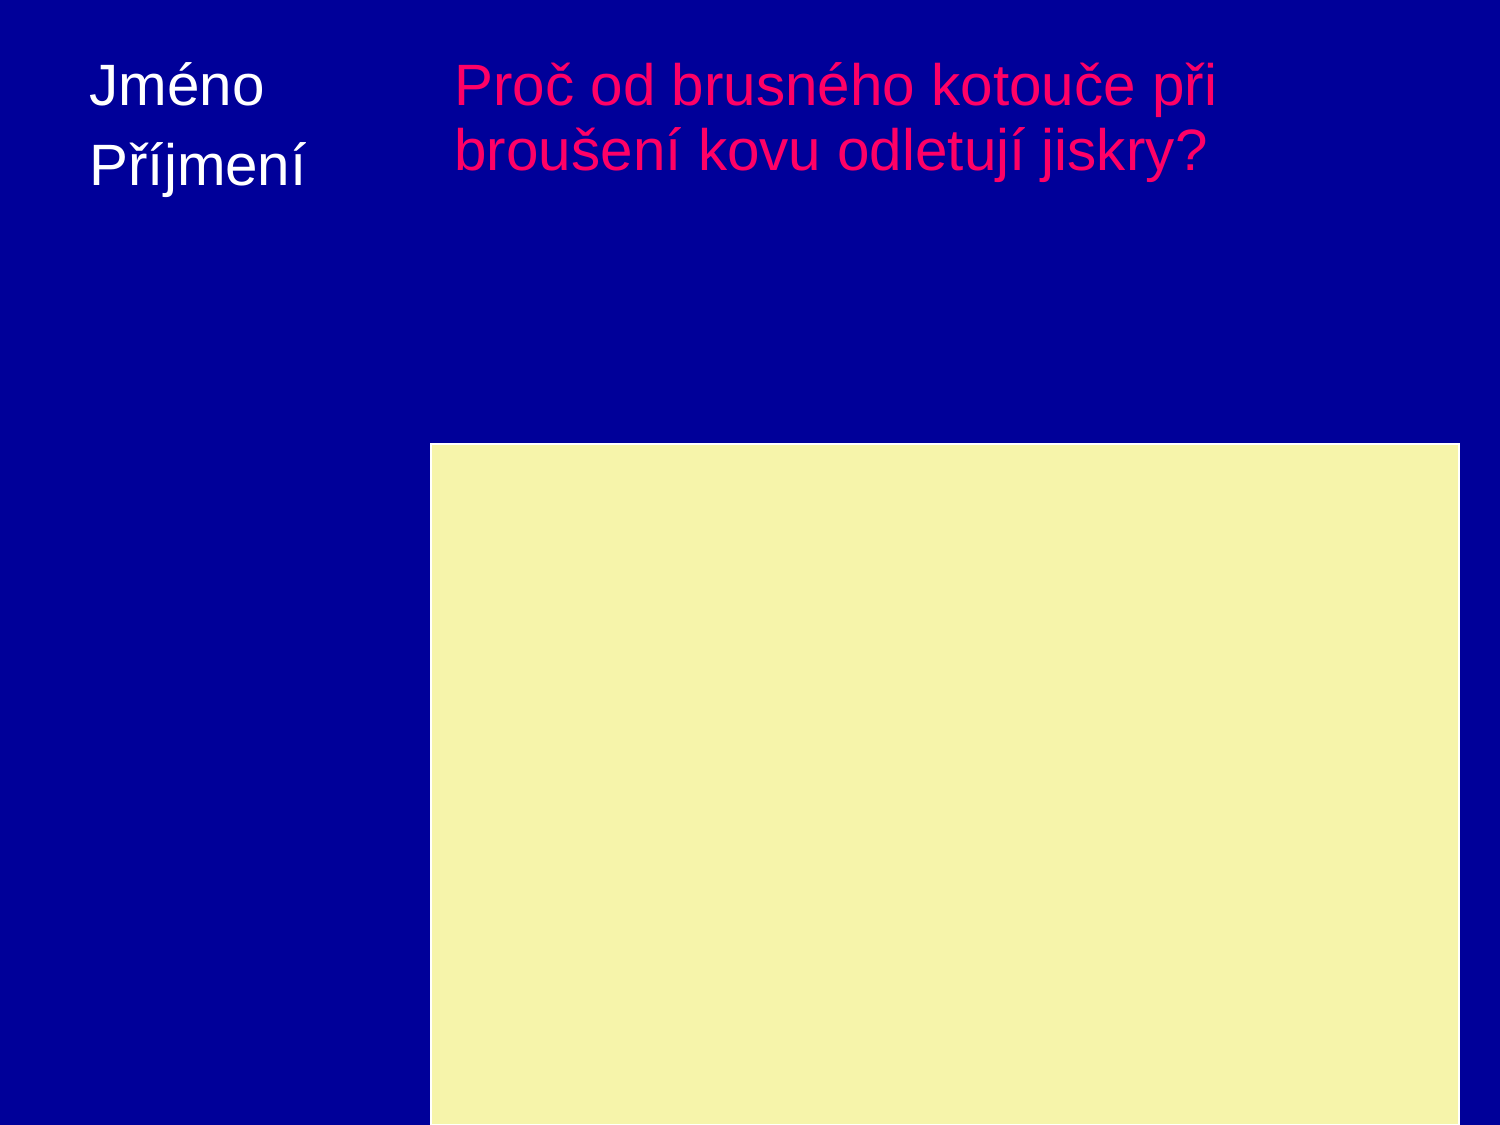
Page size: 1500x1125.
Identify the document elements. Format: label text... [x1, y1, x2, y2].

text_box Proč od brusného kotouče při broušení kovu odletují jiskry? [440, 45, 1459, 444]
text_box Jméno Příjmení [75, 45, 440, 525]
text_box [430, 444, 1459, 1125]
